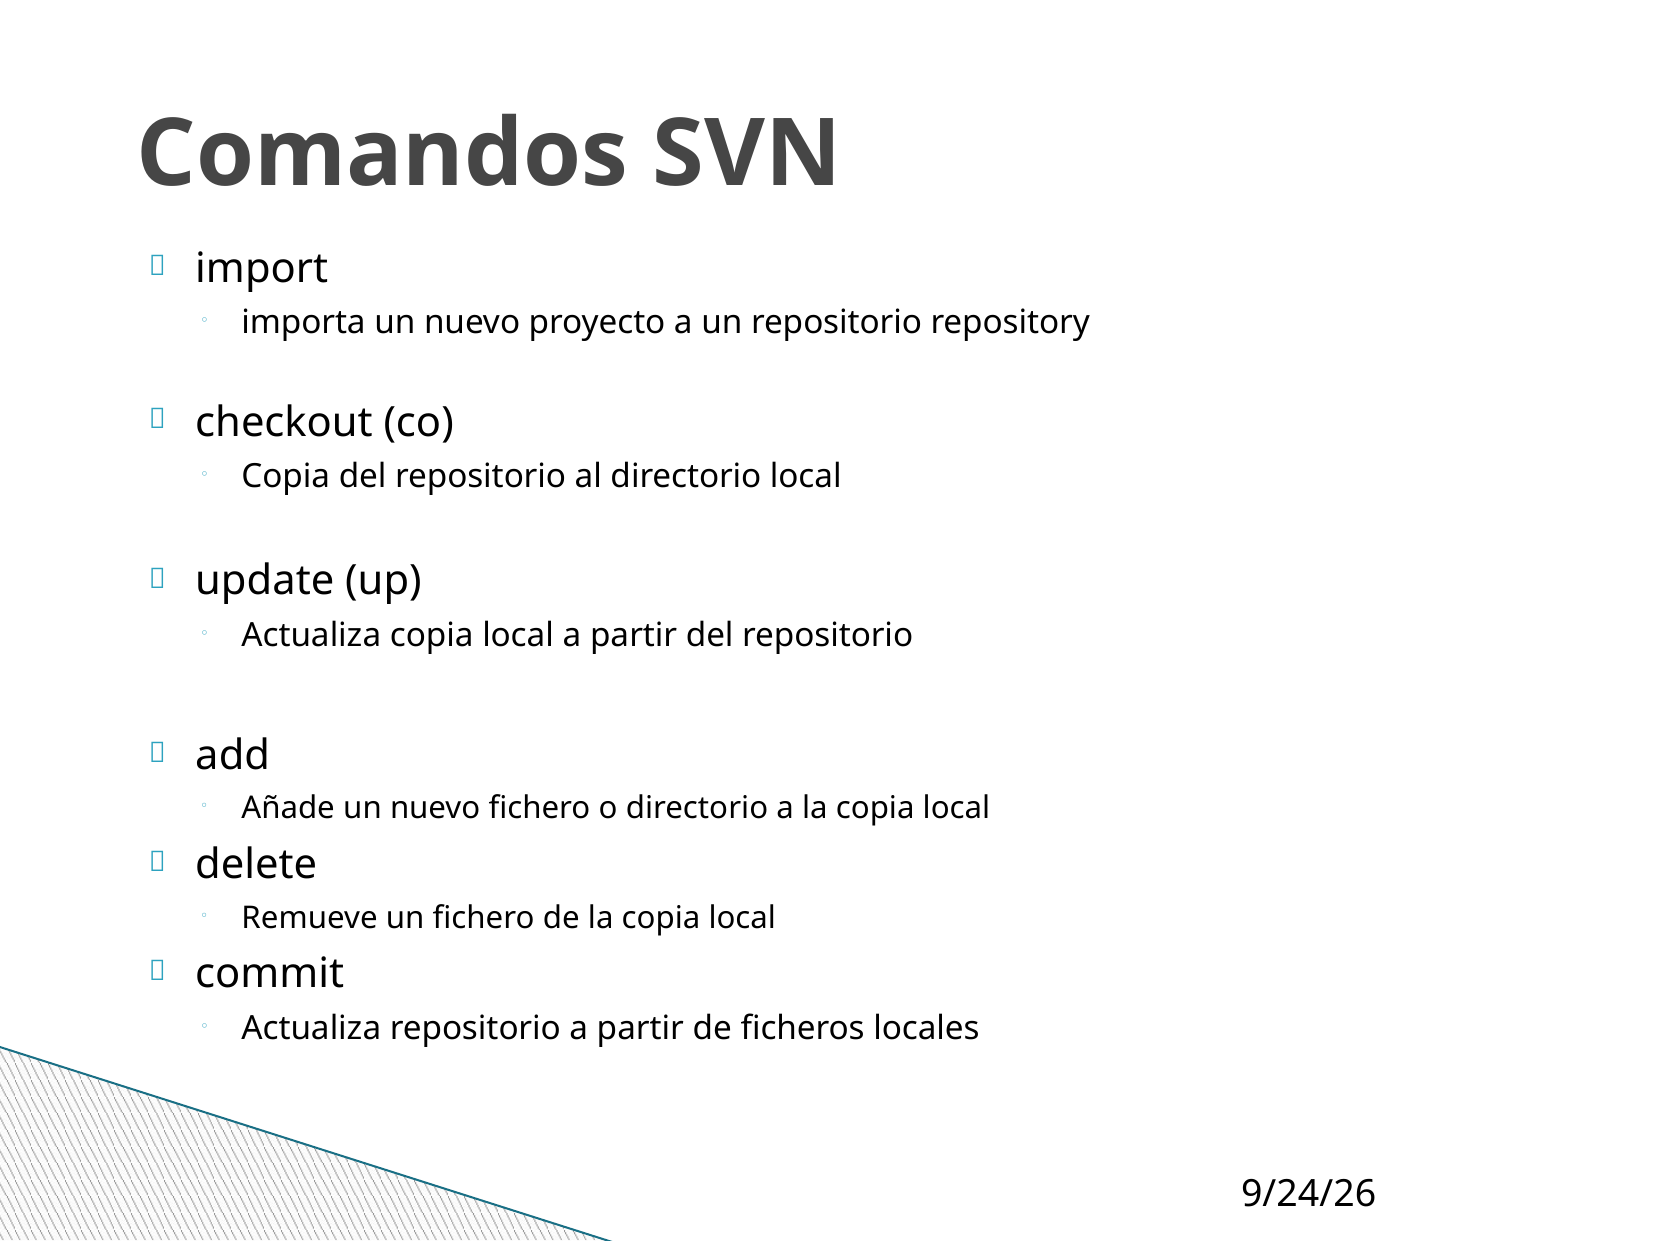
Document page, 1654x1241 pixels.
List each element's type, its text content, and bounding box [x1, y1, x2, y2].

picture [0, 1049, 602, 1241]
list import importa un nuevo proyecto a un repositorio repository checkout (co)‏ Copia del repositorio al directorio local update (up)‏ Actualiza copia local a partir del repositorio add Añade un nuevo fichero o directorio a la copia local delete Remueve un fichero de la copia local commit Actualiza repositorio a partir de ficheros locales [114, 232, 1554, 1117]
title Comandos SVN [121, 46, 1595, 254]
